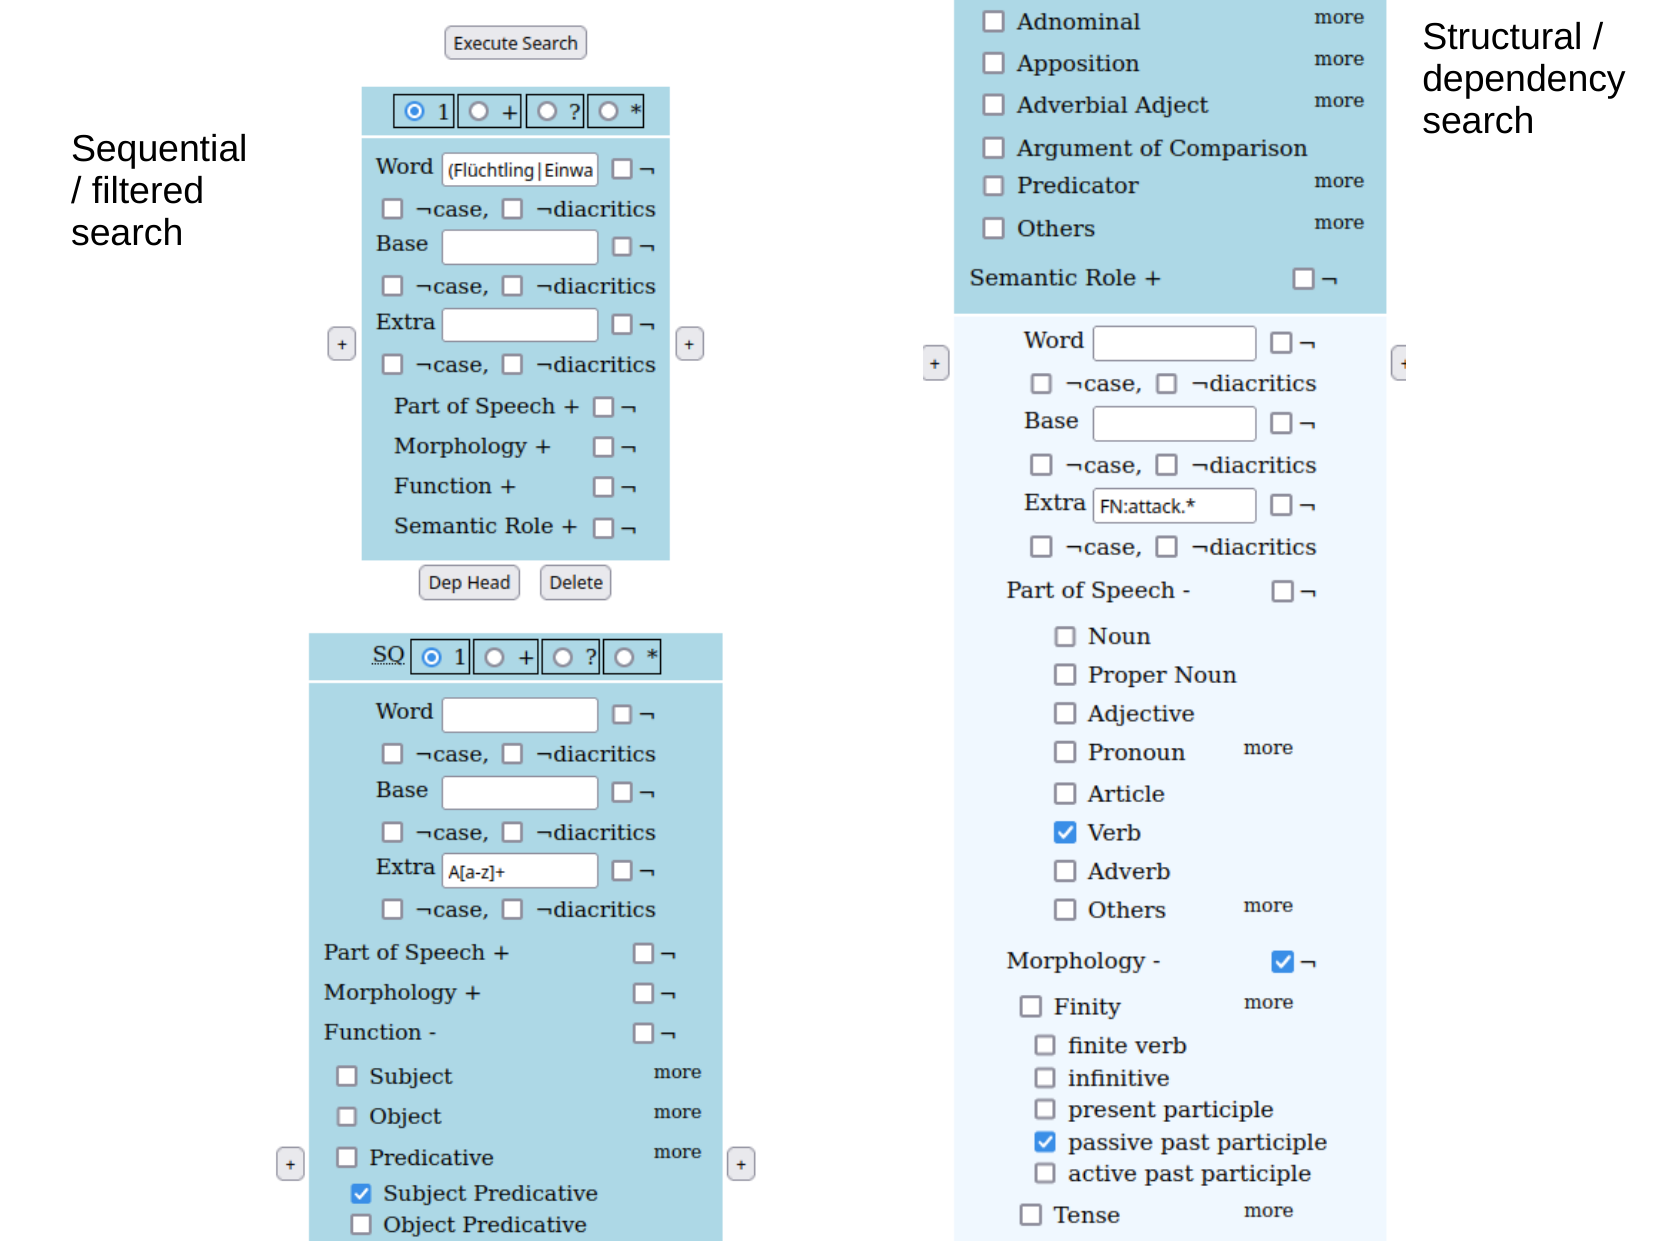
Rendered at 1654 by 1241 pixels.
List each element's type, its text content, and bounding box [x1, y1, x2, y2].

picture [245, 0, 797, 1241]
text_box Structural / dependency search [1407, 7, 1646, 151]
picture [923, 0, 1406, 1241]
text_box Sequential / filtered search [56, 120, 282, 303]
